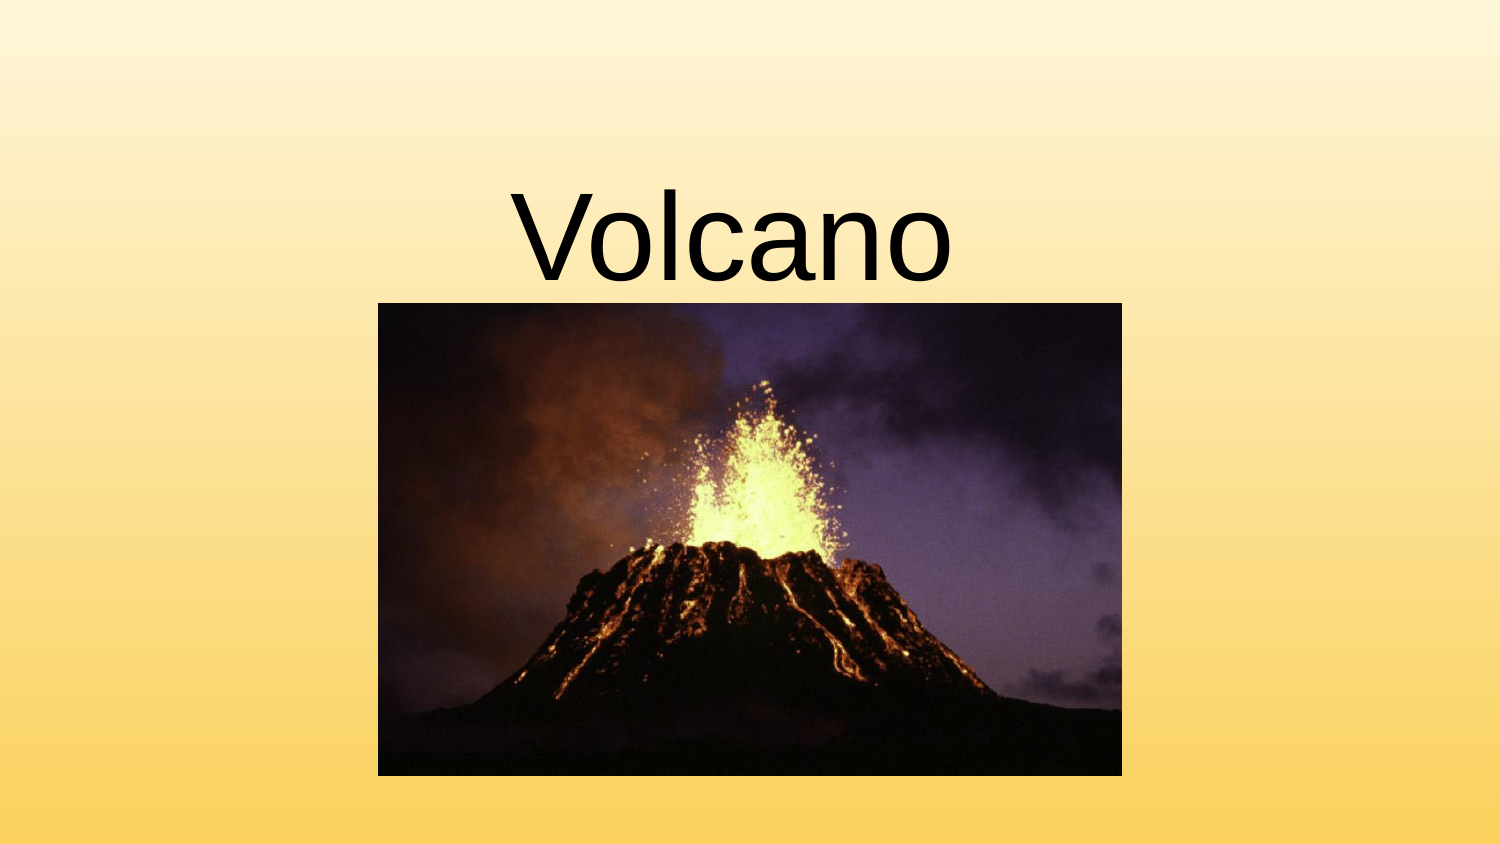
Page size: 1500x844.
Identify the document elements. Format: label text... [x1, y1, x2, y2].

title Volcano [56, 69, 1444, 323]
picture [378, 303, 1122, 776]
